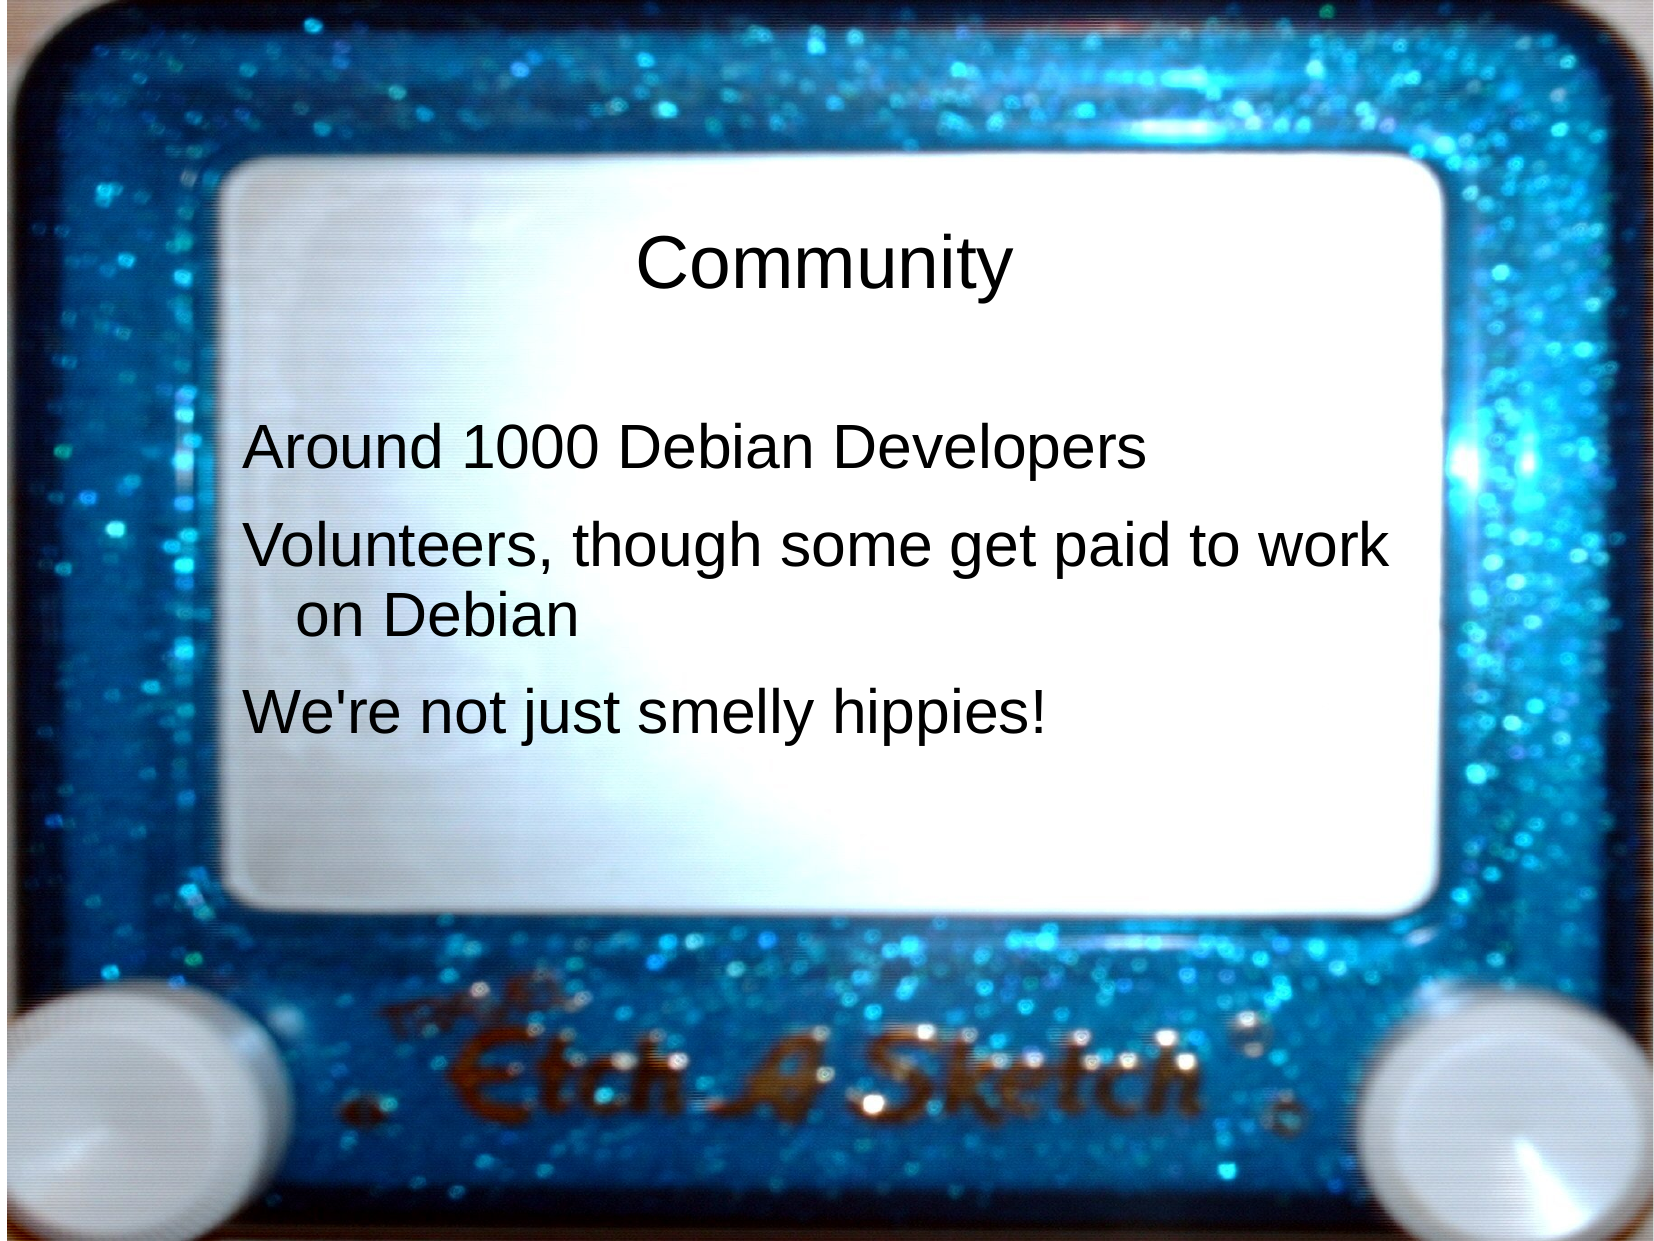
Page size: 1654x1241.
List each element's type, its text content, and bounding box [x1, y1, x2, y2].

picture [7, 0, 1654, 1241]
list Around 1000 Debian Developers Volunteers, though some get paid to work on Debian We're not just smelly hippies! [225, 412, 1426, 886]
title Community [225, 157, 1426, 368]
